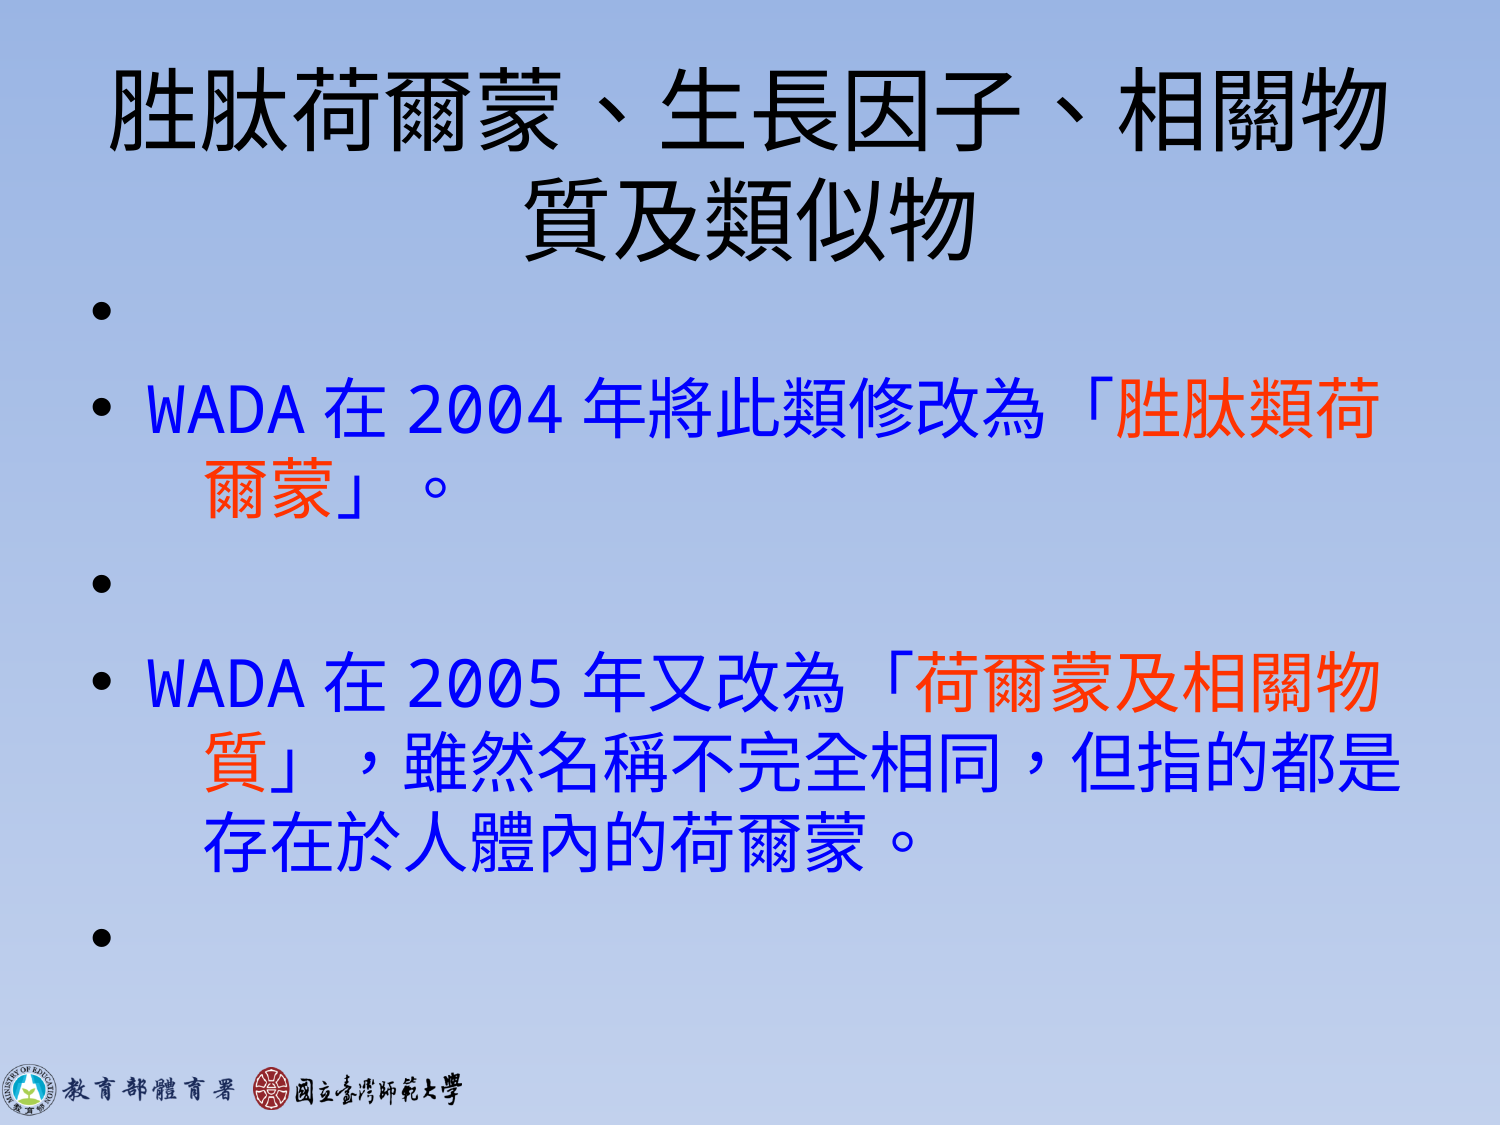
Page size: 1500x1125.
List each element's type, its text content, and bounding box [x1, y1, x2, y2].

list WADA在2004年將此類修改為「胜肽類荷爾蒙」。 WADA在2005年又改為「荷爾蒙及相關物質」，雖然名稱不完全相同，但指的都是存在於人體內的荷爾蒙。 [75, 262, 1426, 1005]
title 胜肽荷爾蒙、生長因子、相關物質及類似物 [75, 45, 1426, 233]
